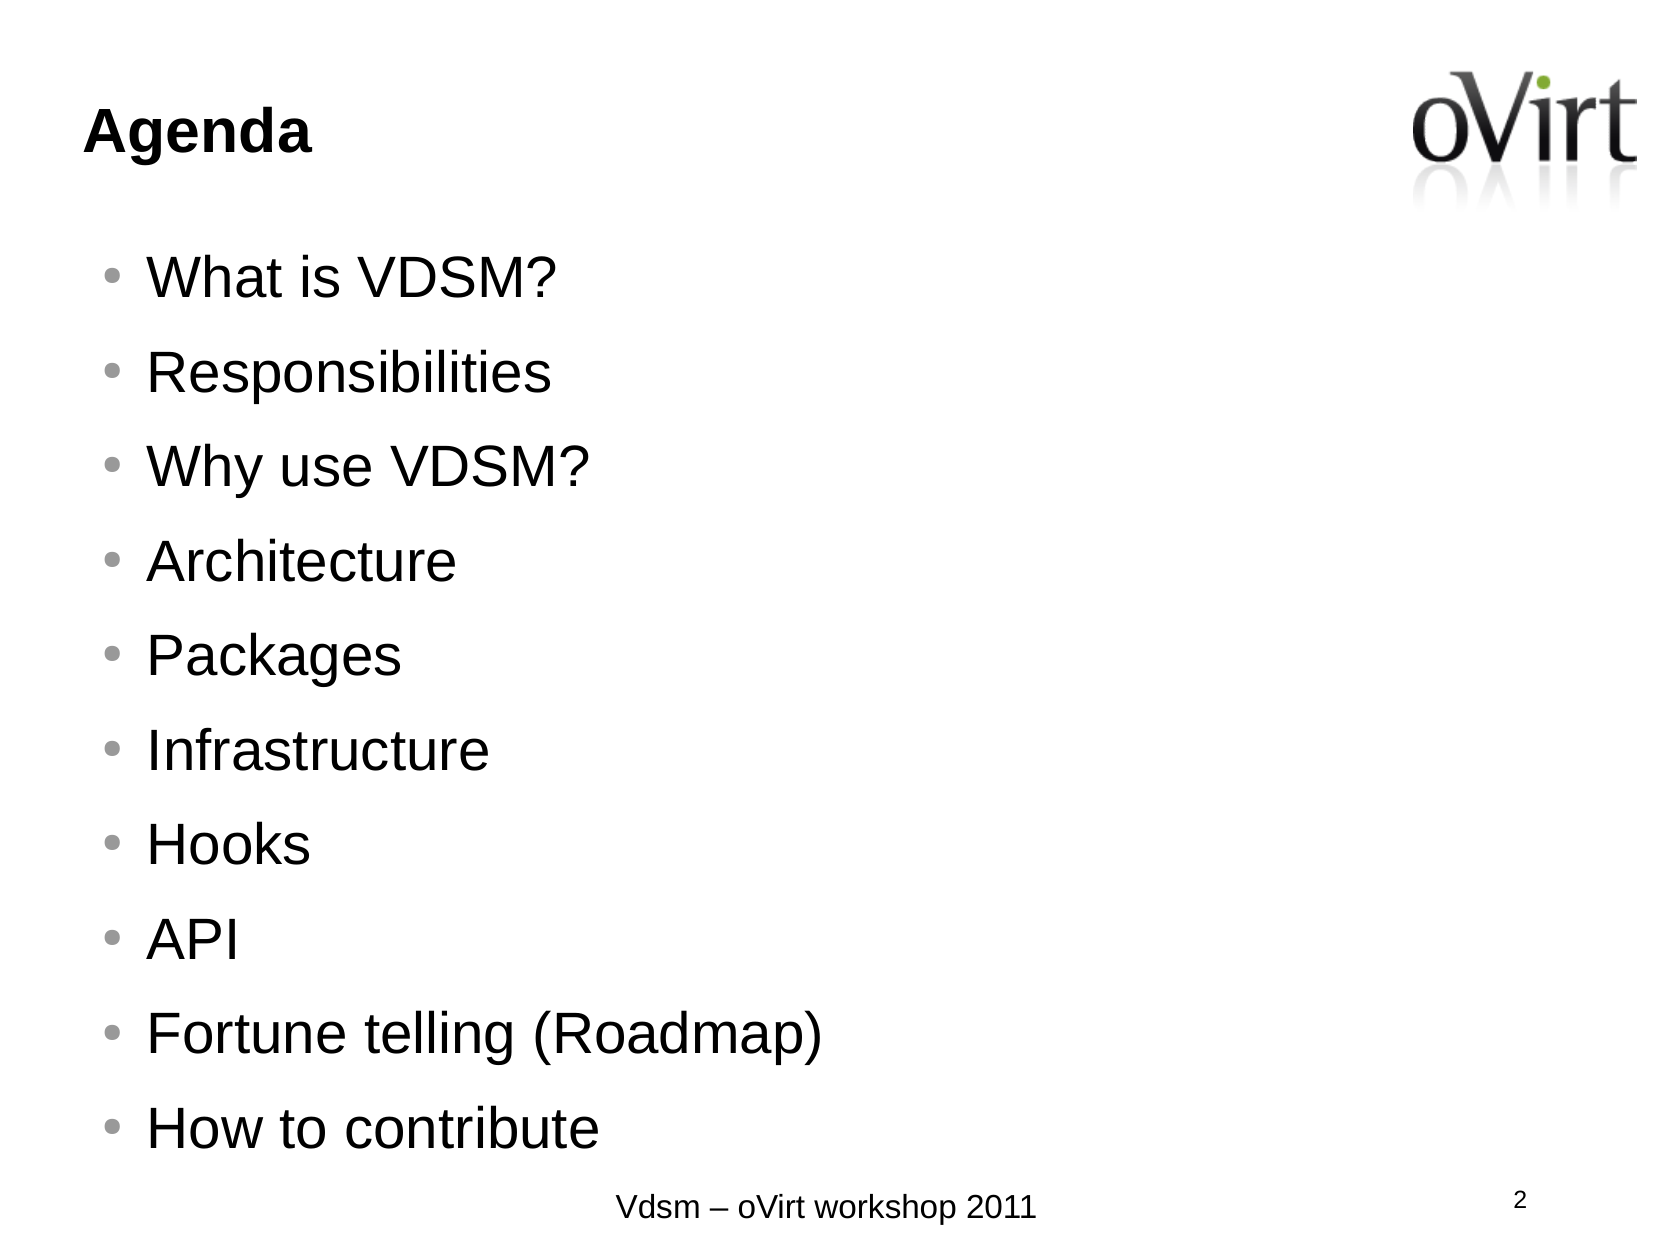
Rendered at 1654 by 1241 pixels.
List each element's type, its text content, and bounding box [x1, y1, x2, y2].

picture [1571, 63, 1637, 212]
list What is VDSM? Responsibilities Why use VDSM? Architecture Packages Infrastructure Hooks API Fortune telling (Roadmap) How to contribute [86, 244, 1576, 1161]
title Agenda [82, 37, 1571, 226]
